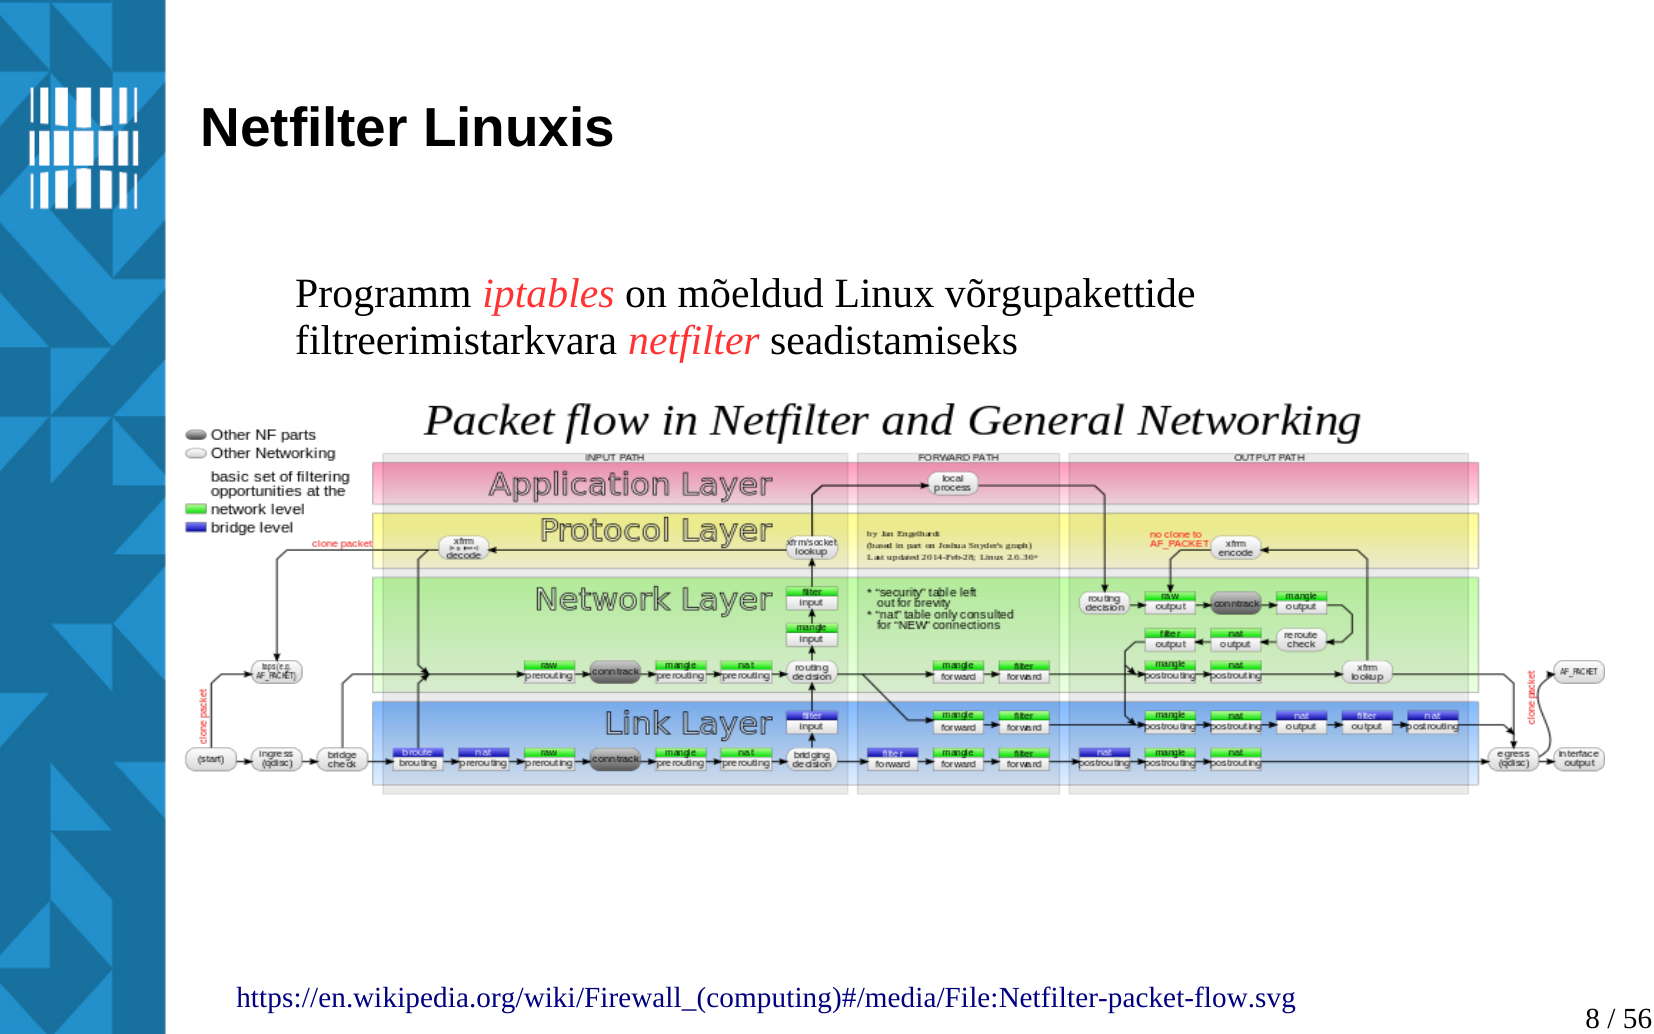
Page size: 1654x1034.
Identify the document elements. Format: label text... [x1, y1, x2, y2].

picture [161, 380, 1625, 817]
text_box Programm iptables on mõeldud Linux võrgupakettide filtreerimistarkvara netfilter seadistamiseks [295, 270, 1388, 364]
text_box https://en.wikipedia.org/wiki/Firewall_(computing)#/media/File:Netfilter-packet-flow.svg [236, 981, 1329, 1015]
title Netfilter Linuxis [200, 41, 1654, 214]
